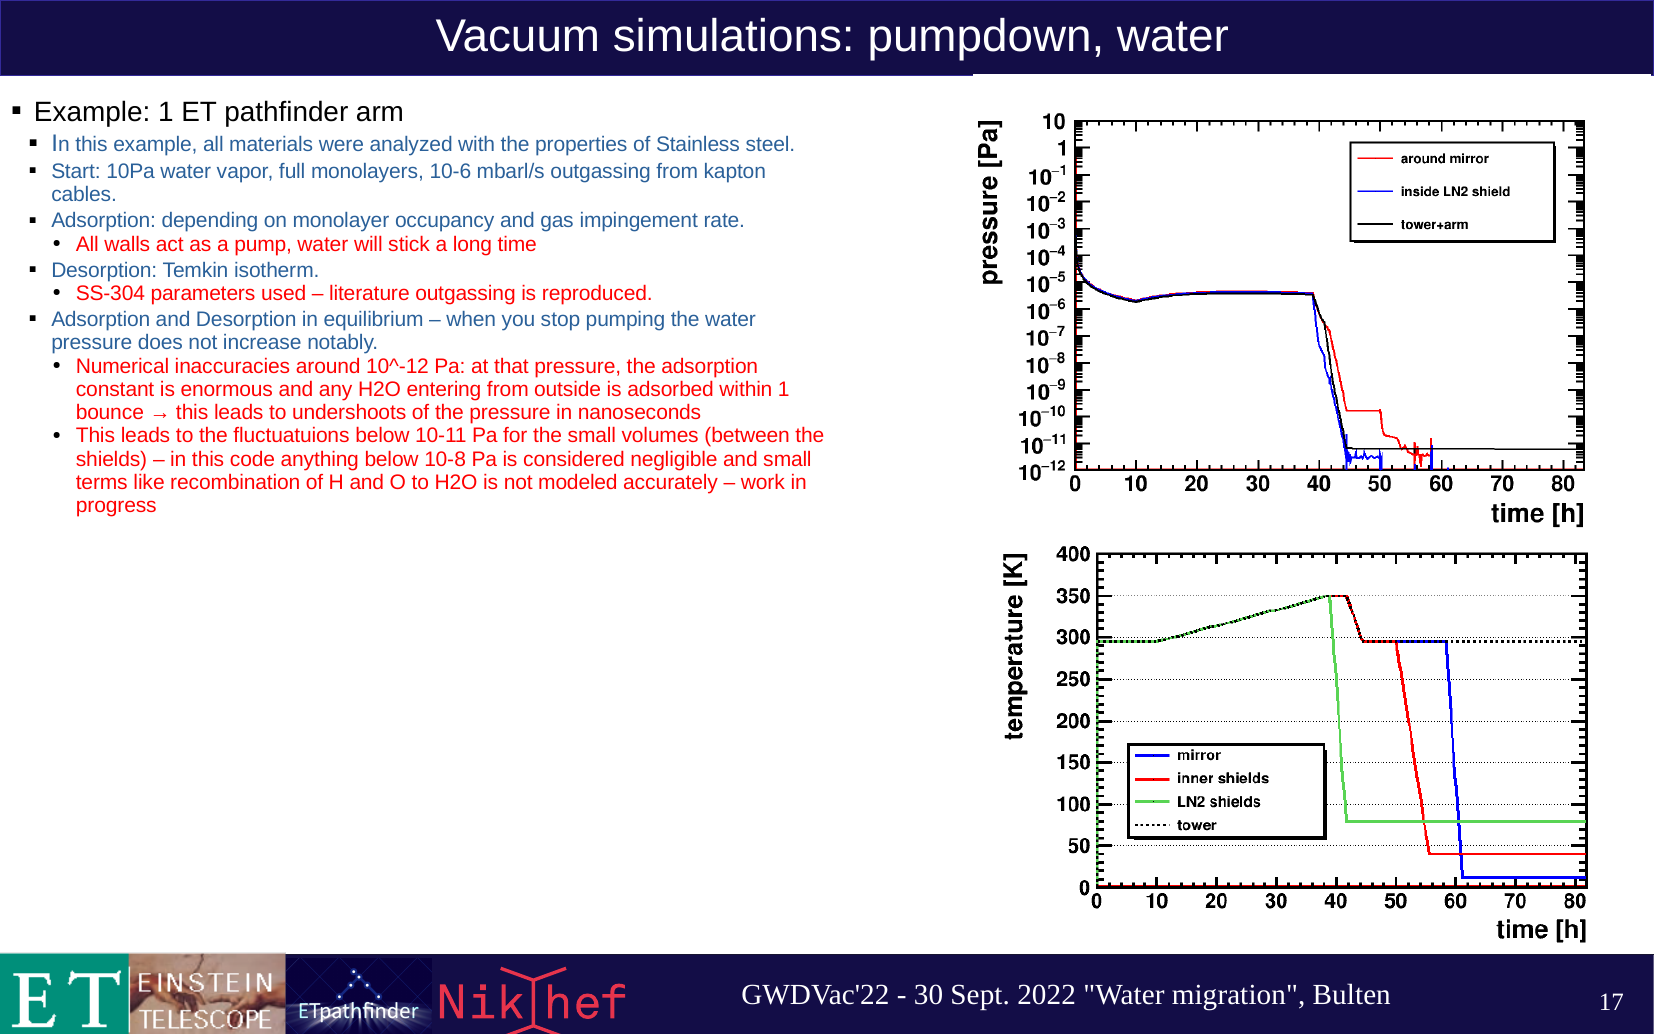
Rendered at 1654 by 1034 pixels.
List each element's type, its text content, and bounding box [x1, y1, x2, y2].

picture [973, 74, 1651, 954]
title Vacuum simulations: pumpdown, water [75, 1, 1591, 70]
picture [0, 951, 432, 1034]
list Example: 1 ET pathfinder arm In this example, all materials were analyzed with the properties of Stainless steel. Start: 10Pa water vapor, full monolayers, 10-6 mbarl/s outgassing from kapton cables. Adsorption: depending on monolayer occupancy and gas impingement rate. All walls act as a pump, water will stick a long time Desorption: Temkin isotherm. SS-304 parameters used – literature outgassing is reproduced. Adsorption and Desorption in equilibrium – when you stop pumping the water pressure does not increase notably. Numerical inaccuracies around 10^-12 Pa: at that pressure, the adsorption constant is enormous and any H2O entering from outside is adsorbed within 1 bounce → this leads to undershoots of the pressure in nanoseconds This leads to the fluctuatuions below 10-11 Pa for the small volumes (between the shields) – in this code anything below 10-8 Pa is considered negligible and small terms like recombination of H and O to H2O is not modeled accurately – work in progress [9, 95, 826, 526]
